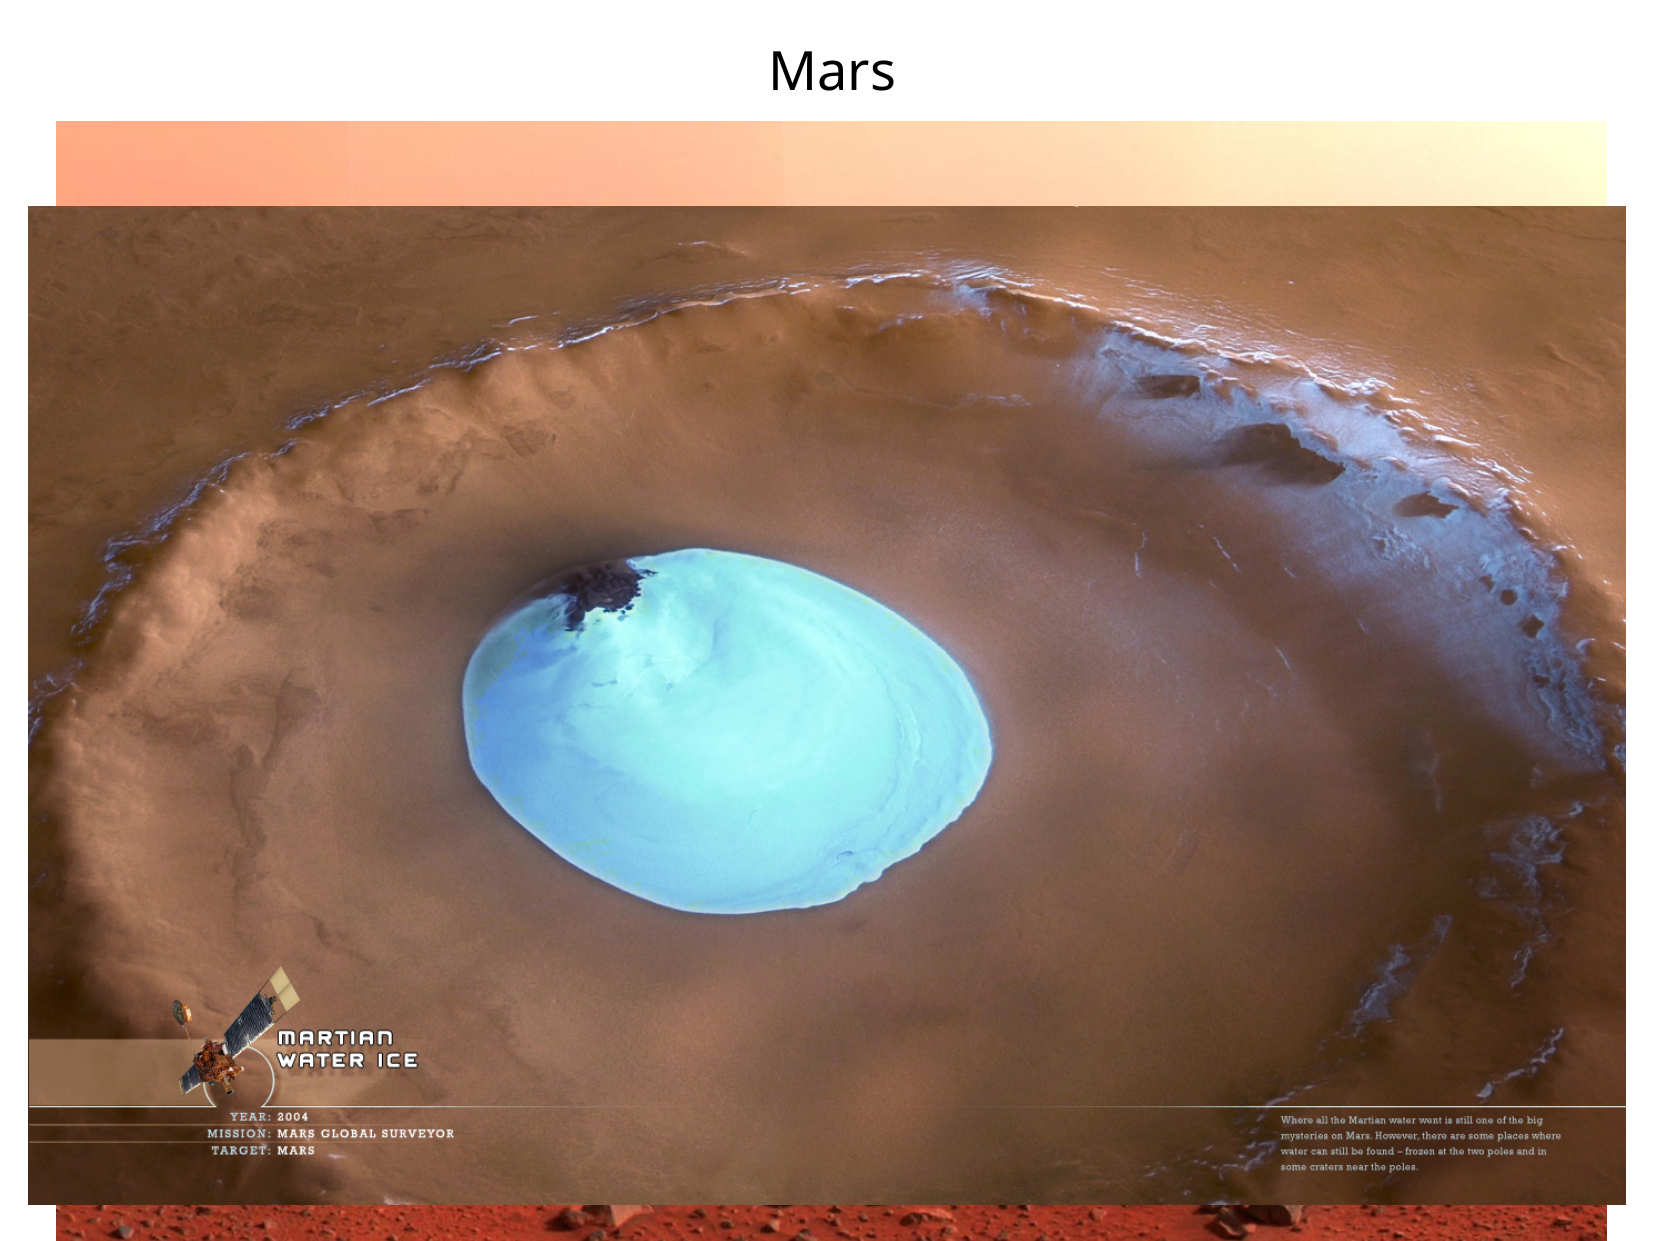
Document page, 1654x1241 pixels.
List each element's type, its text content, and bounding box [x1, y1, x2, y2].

text_box Mars [753, 25, 901, 106]
picture [28, 121, 1626, 1241]
